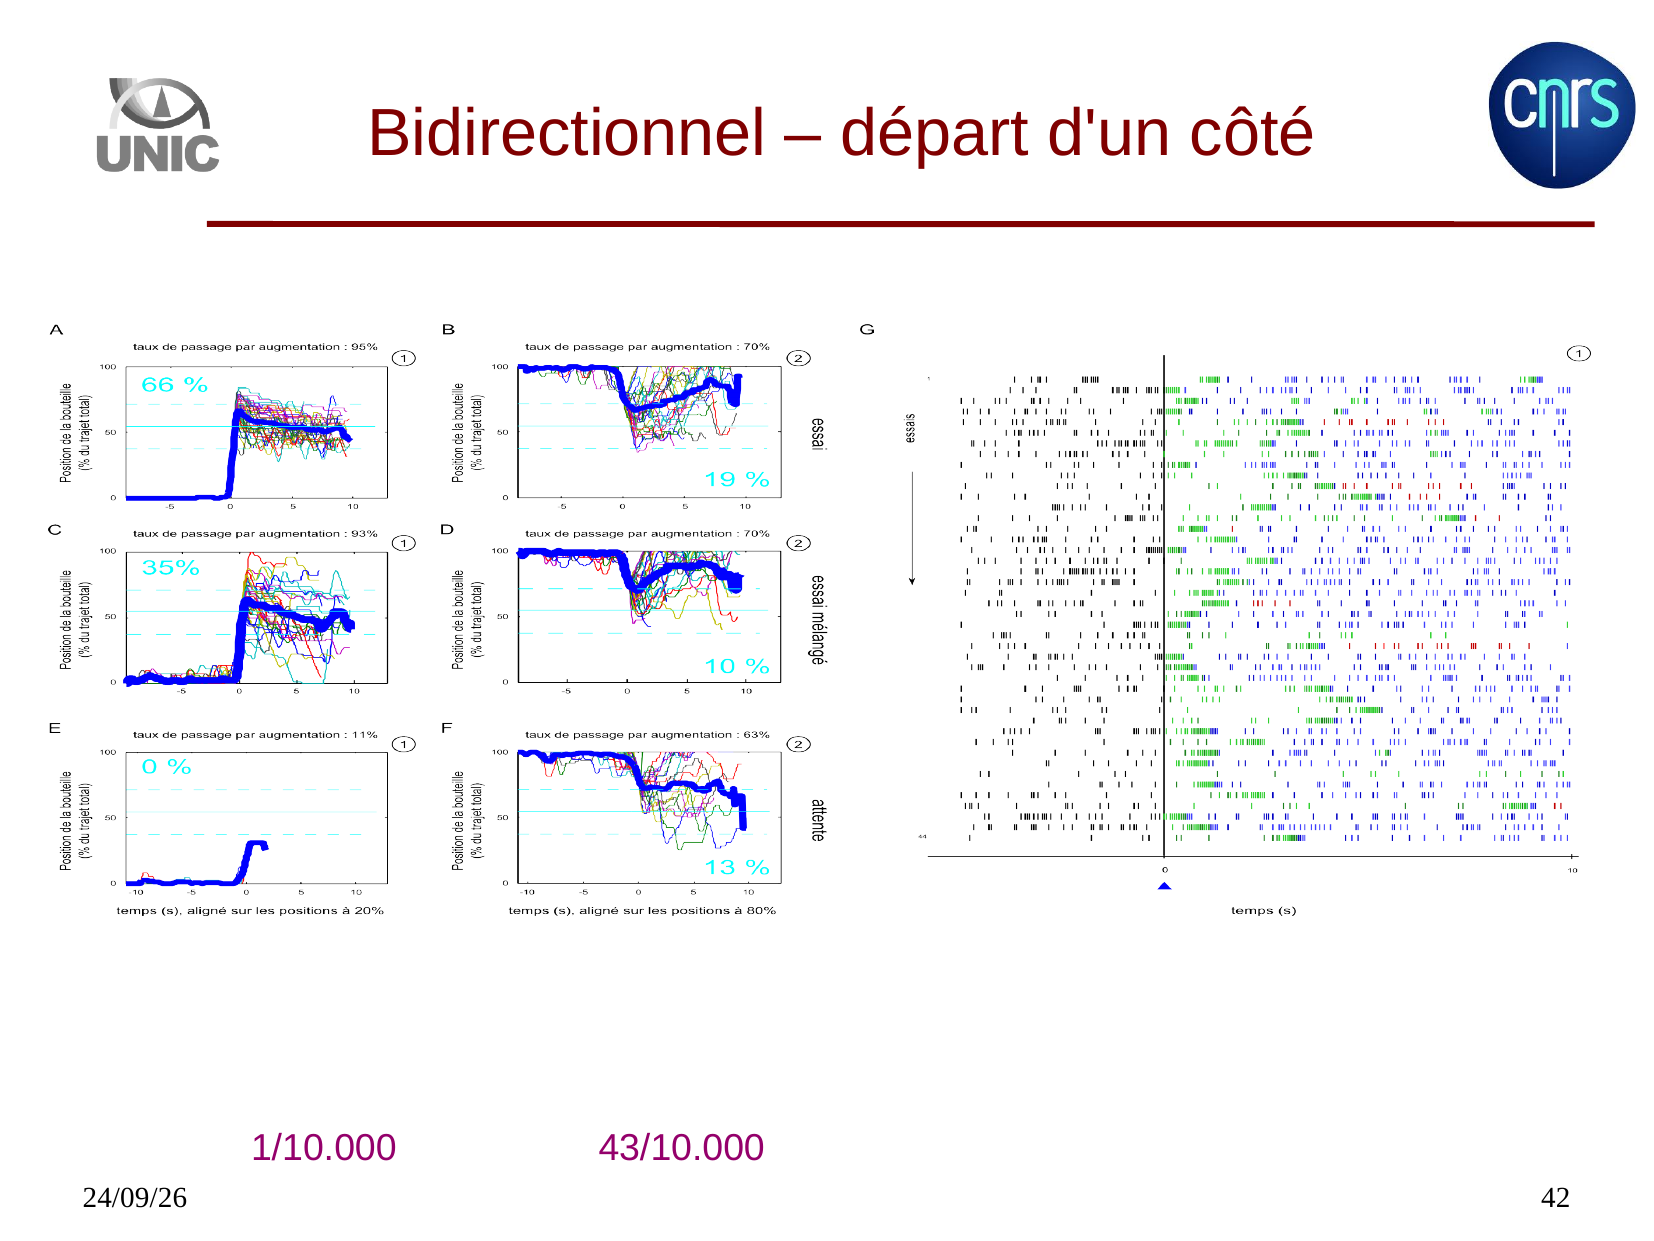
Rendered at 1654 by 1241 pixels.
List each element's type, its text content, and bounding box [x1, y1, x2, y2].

text_box <numéro> [1185, 1180, 1571, 1215]
text_box 43/10.000 [583, 1115, 780, 1176]
picture [48, 324, 1591, 916]
text_box 13/02/12 [82, 1180, 468, 1215]
text_box Bidirectionnel – départ d'un côté [206, 88, 1477, 207]
text_box 1/10.000 [236, 1115, 412, 1176]
picture [1488, 41, 1636, 189]
picture [89, 65, 226, 187]
